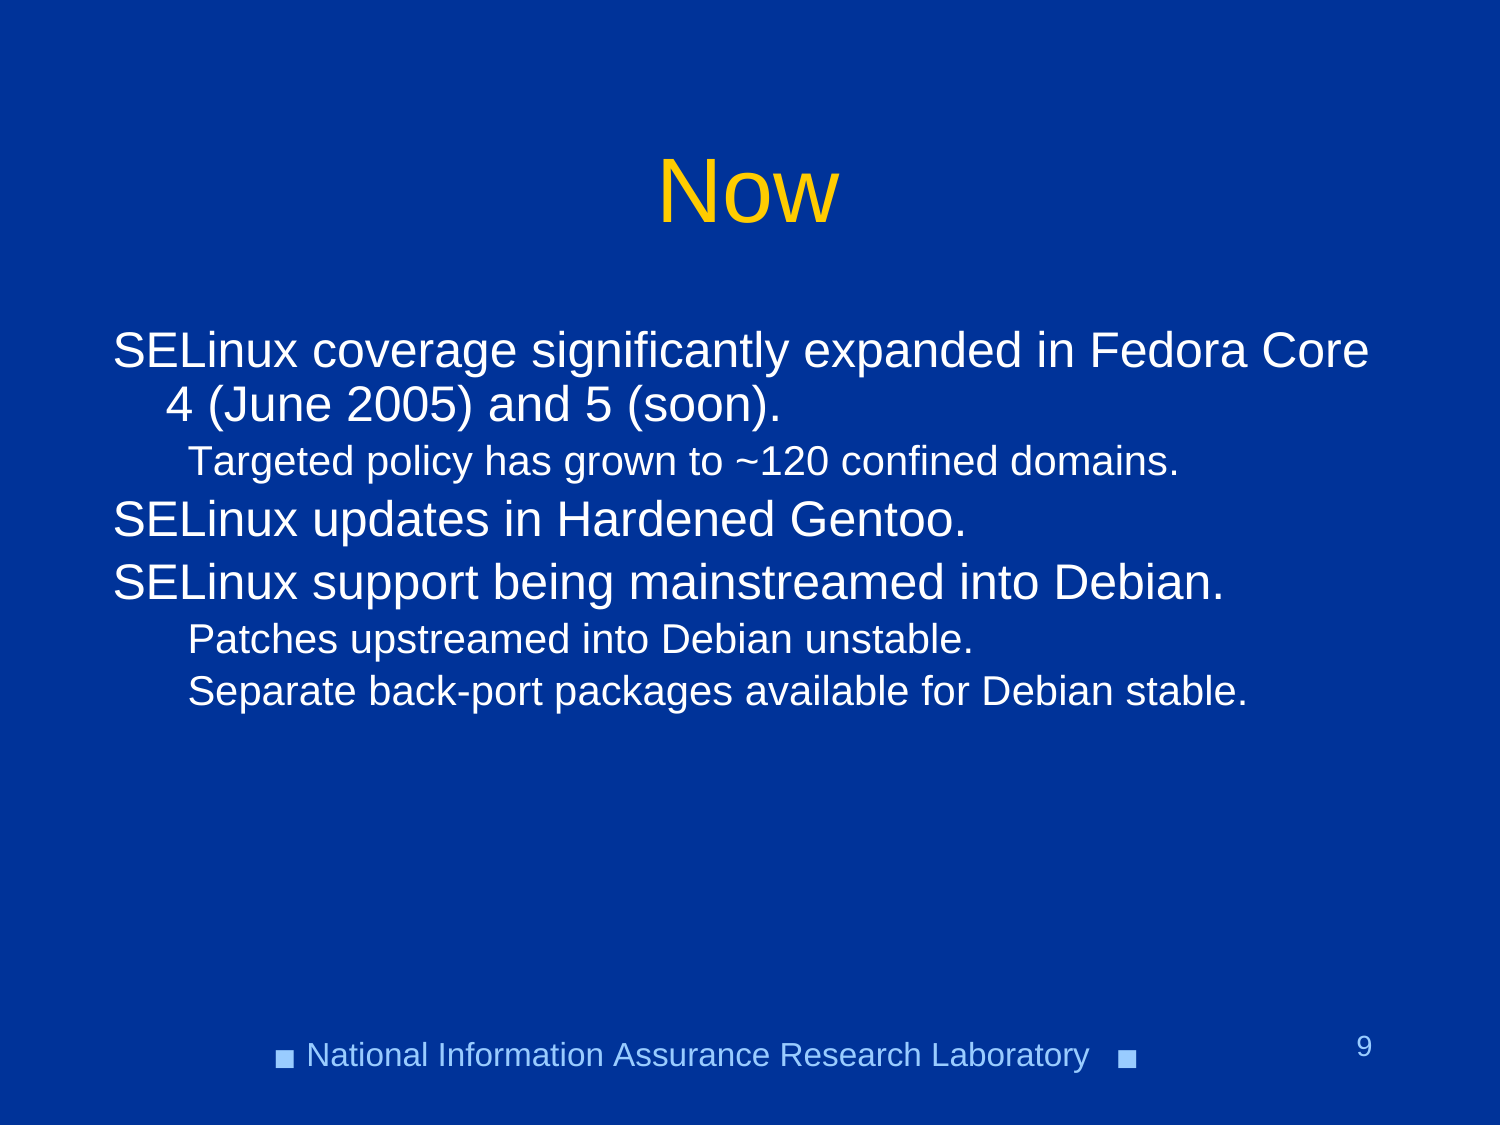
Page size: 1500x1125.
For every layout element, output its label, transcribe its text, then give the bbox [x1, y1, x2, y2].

title Now [112, 78, 1385, 309]
list SELinux coverage significantly expanded in Fedora Core 4 (June 2005) and 5 (soon). Targeted policy has grown to ~120 confined domains. SELinux updates in Hardened Gentoo. SELinux support being mainstreamed into Debian. Patches upstreamed into Debian unstable. Separate back-port packages available for Debian stable. [112, 324, 1385, 997]
